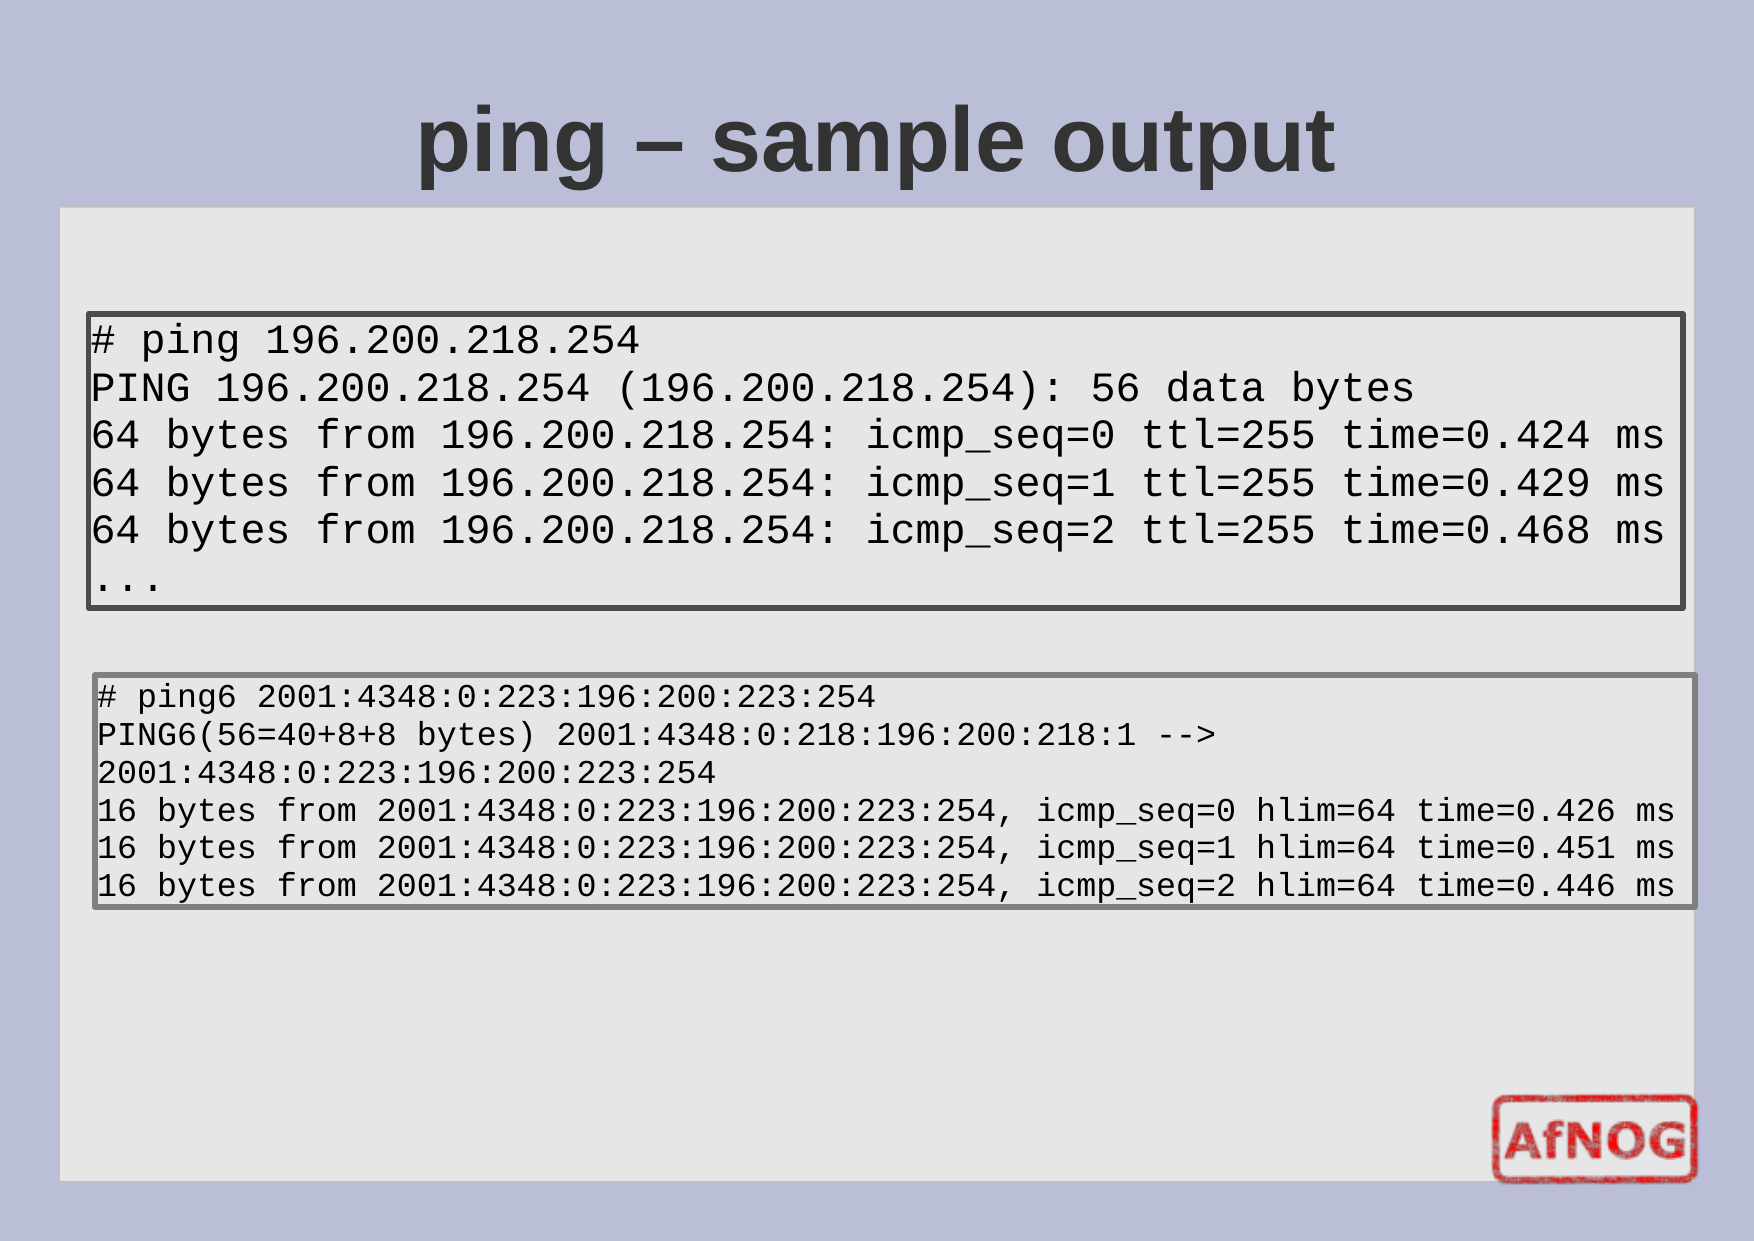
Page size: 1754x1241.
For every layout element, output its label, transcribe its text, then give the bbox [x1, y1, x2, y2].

text_box # ping6 2001:4348:0:223:196:200:223:254 PING6(56=40+8+8 bytes) 2001:4348:0:218:196:200:218:1 --> 2001:4348:0:223:196:200:223:254 16 bytes from 2001:4348:0:223:196:200:223:254, icmp_seq=0 hlim=64 time=0.426 ms 16 bytes from 2001:4348:0:223:196:200:223:254, icmp_seq=1 hlim=64 time=0.451 ms 16 bytes from 2001:4348:0:223:196:200:223:254, icmp_seq=2 hlim=64 time=0.446 ms [95, 674, 1696, 896]
title ping – sample output [59, 0, 1695, 285]
text_box [98, 896, 1692, 904]
picture [1490, 1092, 1701, 1188]
text_box # ping 196.200.218.254 PING 196.200.218.254 (196.200.218.254): 56 data bytes 64 bytes from 196.200.218.254: icmp_seq=0 ttl=255 time=0.424 ms 64 bytes from 196.200.218.254: icmp_seq=1 ttl=255 time=0.429 ms 64 bytes from 196.200.218.254: icmp_seq=2 ttl=255 time=0.468 ms ... [88, 313, 1683, 596]
text_box [59, 285, 1695, 1182]
